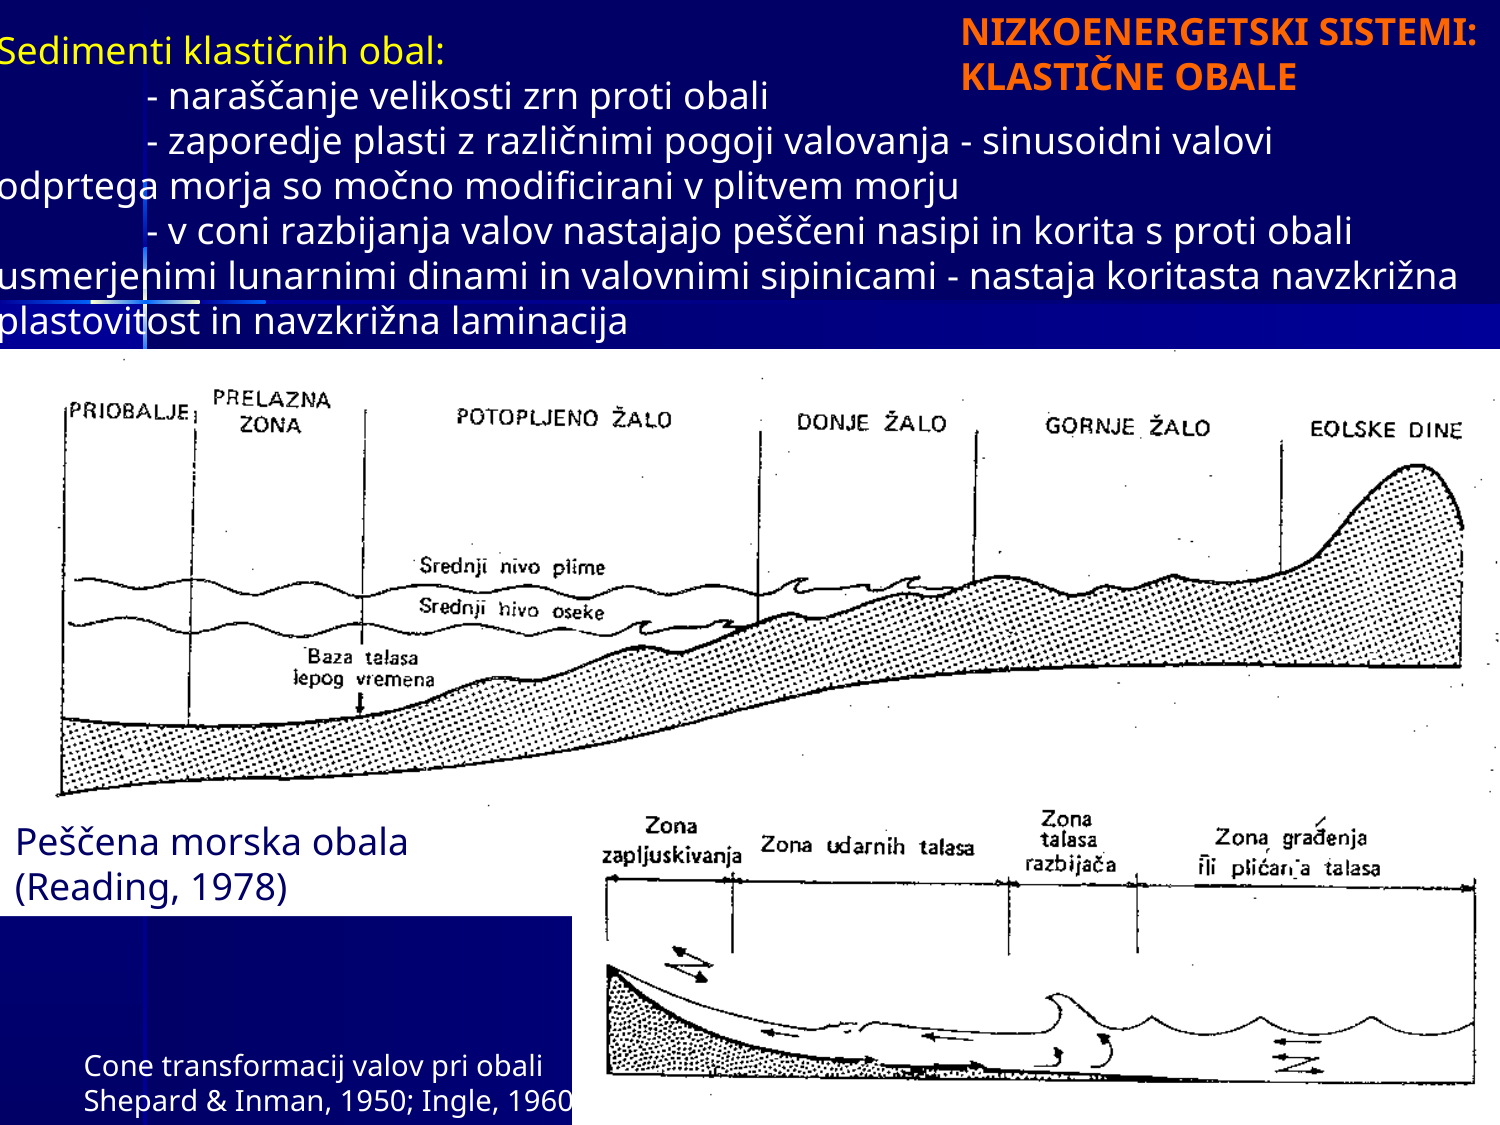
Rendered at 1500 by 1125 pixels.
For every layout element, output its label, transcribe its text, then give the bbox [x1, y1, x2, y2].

text_box Sedimenti klastičnih obal: - naraščanje velikosti zrn proti obali - zaporedje plasti z različnimi pogoji valovanja - sinusoidni valovi odprtega morja so močno modificirani v plitvem morju - v coni razbijanja valov nastajajo peščeni nasipi in korita s proti obali usmerjenimi lunarnimi dinami in valovnimi sipinicami - nastaja koritasta navzkrižna plastovitost in navzkrižna laminacija [0, 18, 1476, 349]
text_box Peščena morska obala (Reading, 1978) [0, 810, 572, 917]
text_box NIZKOENERGETSKI SISTEMI: KLASTIČNE OBALE [945, 0, 1494, 106]
text_box Cone transformacij valov pri obali Shepard & Inman, 1950; Ingle, 1960 [68, 1040, 590, 1125]
picture [0, 349, 1500, 1125]
